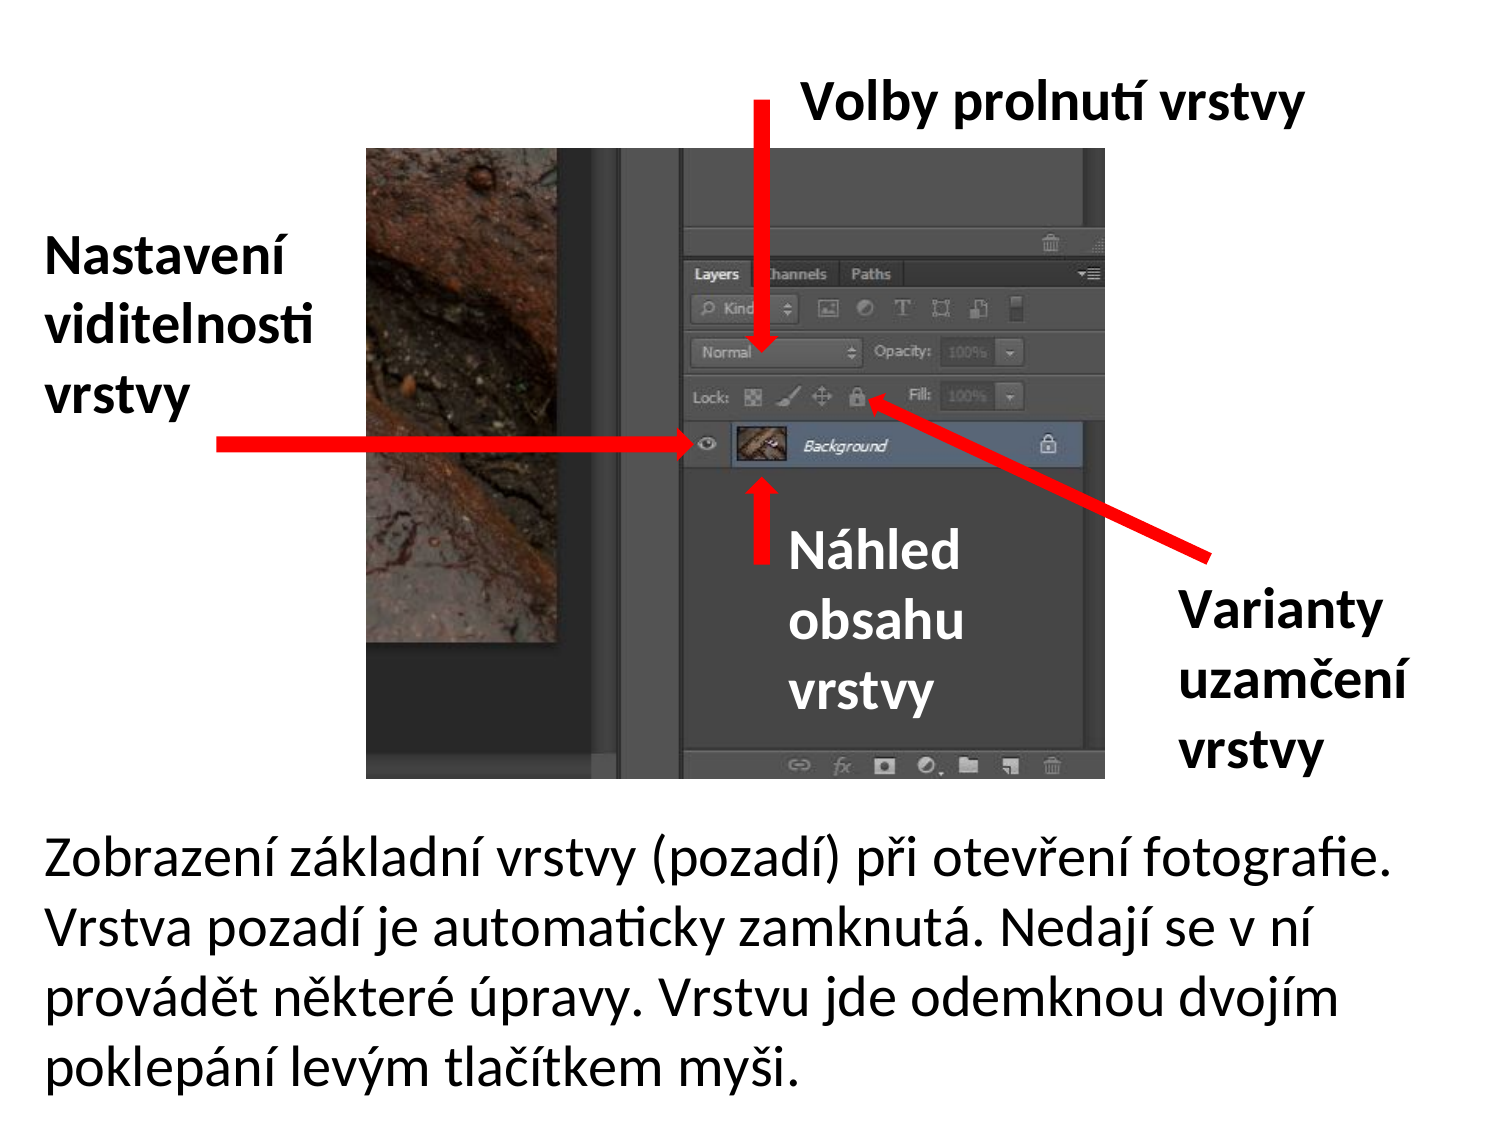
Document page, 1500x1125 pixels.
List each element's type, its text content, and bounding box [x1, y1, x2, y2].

text_box [749, 101, 774, 351]
text_box Náhled obsahu vrstvy [773, 503, 1123, 729]
text_box Varianty uzamčení vrstvy [1163, 562, 1436, 788]
text_box [749, 479, 774, 563]
text_box Zobrazení základní vrstvy (pozadí) při otevření fotografie. Vrstva pozadí je automaticky zamknutá. Nedají se v ní provádět některé úpravy. Vrstvu jde odemknou dvojím poklepání levým tlačítkem myši. [29, 810, 1483, 1106]
picture [366, 148, 1105, 779]
text_box [1123, 514, 1210, 562]
text_box Volby prolnutí vrstvy [785, 54, 1459, 141]
text_box [218, 432, 691, 457]
text_box [870, 396, 1100, 503]
text_box Nastavení viditelnosti vrstvy [29, 208, 337, 434]
